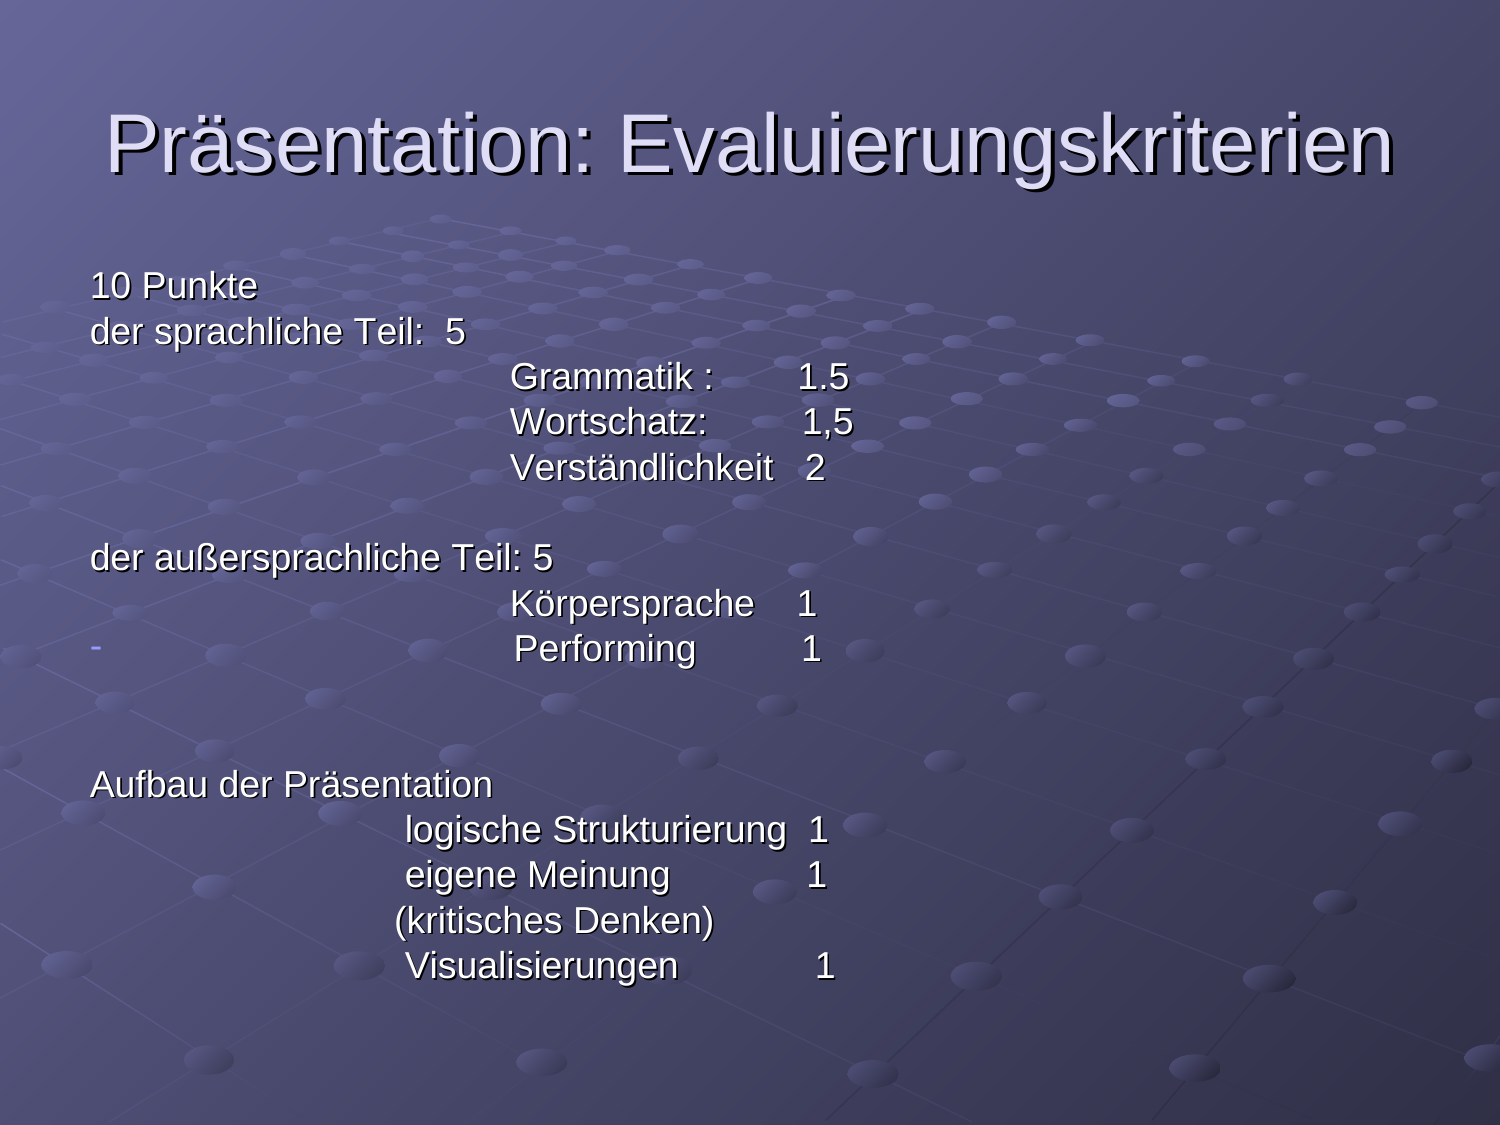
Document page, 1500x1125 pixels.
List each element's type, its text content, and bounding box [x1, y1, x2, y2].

title Präsentation: Evaluierungskriterien [75, 45, 1426, 233]
list 10 Punkte der sprachliche Teil: 5 Grammatik : 1.5 Wortschatz: 1,5 Verständlichkeit 2 der außersprachliche Teil: 5 Körpersprache 1 Performing 1 Aufbau der Präsentation logische Strukturierung 1 eigene Meinung 1 (kritisches Denken) Visualisierungen 1 [75, 262, 1426, 1125]
